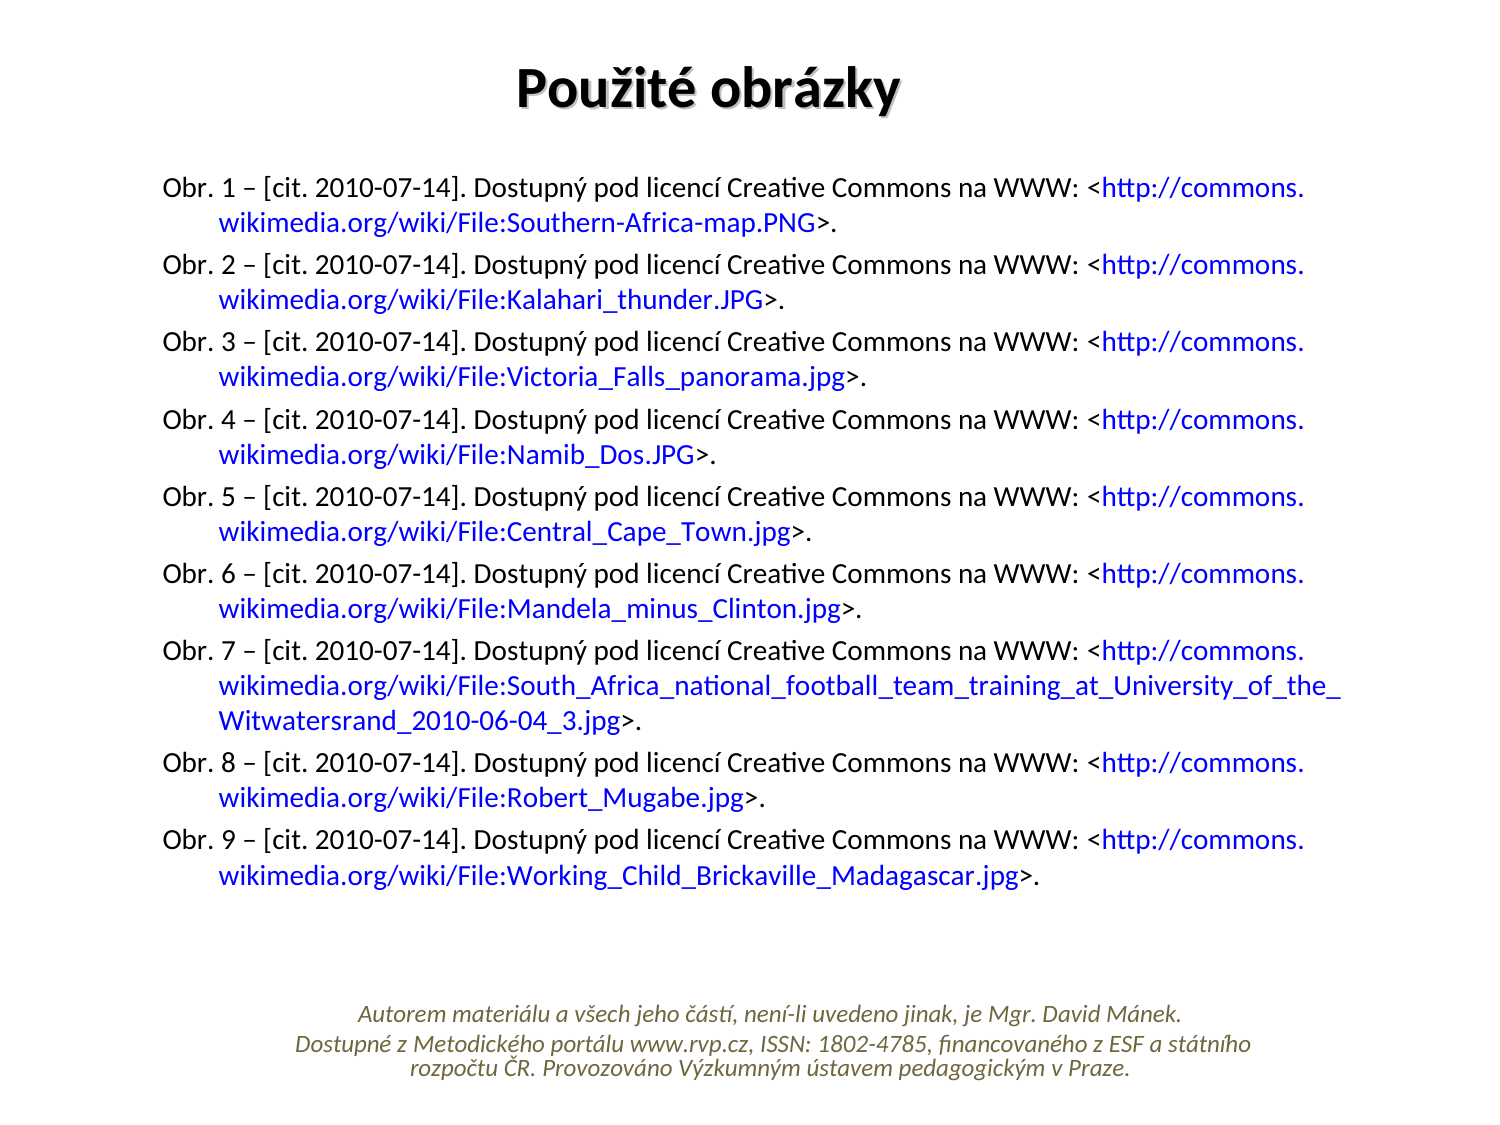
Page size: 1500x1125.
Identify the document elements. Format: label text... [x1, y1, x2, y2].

list Obr. 1 – [cit. 2010-07-14]. Dostupný pod licencí Creative Commons na WWW: <http://commons.wikimedia.org/wiki/File:Southern-Africa-map.PNG>. Obr. 2 – [cit. 2010-07-14]. Dostupný pod licencí Creative Commons na WWW: <http://commons.wikimedia.org/wiki/File:Kalahari_thunder.JPG>. Obr. 3 – [cit. 2010-07-14]. Dostupný pod licencí Creative Commons na WWW: <http://commons.wikimedia.org/wiki/File:Victoria_Falls_panorama.jpg>. Obr. 4 – [cit. 2010-07-14]. Dostupný pod licencí Creative Commons na WWW: <http://commons.wikimedia.org/wiki/File:Namib_Dos.JPG>. Obr. 5 – [cit. 2010-07-14]. Dostupný pod licencí Creative Commons na WWW: <http://commons.wikimedia.org/wiki/File:Central_Cape_Town.jpg>. Obr. 6 – [cit. 2010-07-14]. Dostupný pod licencí Creative Commons na WWW: <http://commons.wikimedia.org/wiki/File:Mandela_minus_Clinton.jpg>. Obr. 7 – [cit. 2010-07-14]. Dostupný pod licencí Creative Commons na WWW: <http://commons.wikimedia.org/wiki/File:South_Africa_national_football_team_training_at_University_of_the_Witwatersrand_2010-06-04_3.jpg>. Obr. 8 – [cit. 2010-07-14]. Dostupný pod licencí Creative Commons na WWW: <http://commons.wikimedia.org/wiki/File:Robert_Mugabe.jpg>. Obr. 9 – [cit. 2010-07-14]. Dostupný pod licencí Creative Commons na WWW: <http://commons.wikimedia.org/wiki/File:Working_Child_Brickaville_Madagascar.jpg>. [147, 160, 1365, 951]
text_box Autorem materiálu a všech jeho částí, není-li uvedeno jinak, je Mgr. David Mánek. Dostupné z Metodického portálu www.rvp.cz, ISSN: 1802-4785, financovaného z ESF a státního rozpočtu ČR. Provozováno Výzkumným ústavem pedagogickým v Praze. [246, 996, 1297, 1090]
title Použité obrázky [123, 30, 1294, 138]
